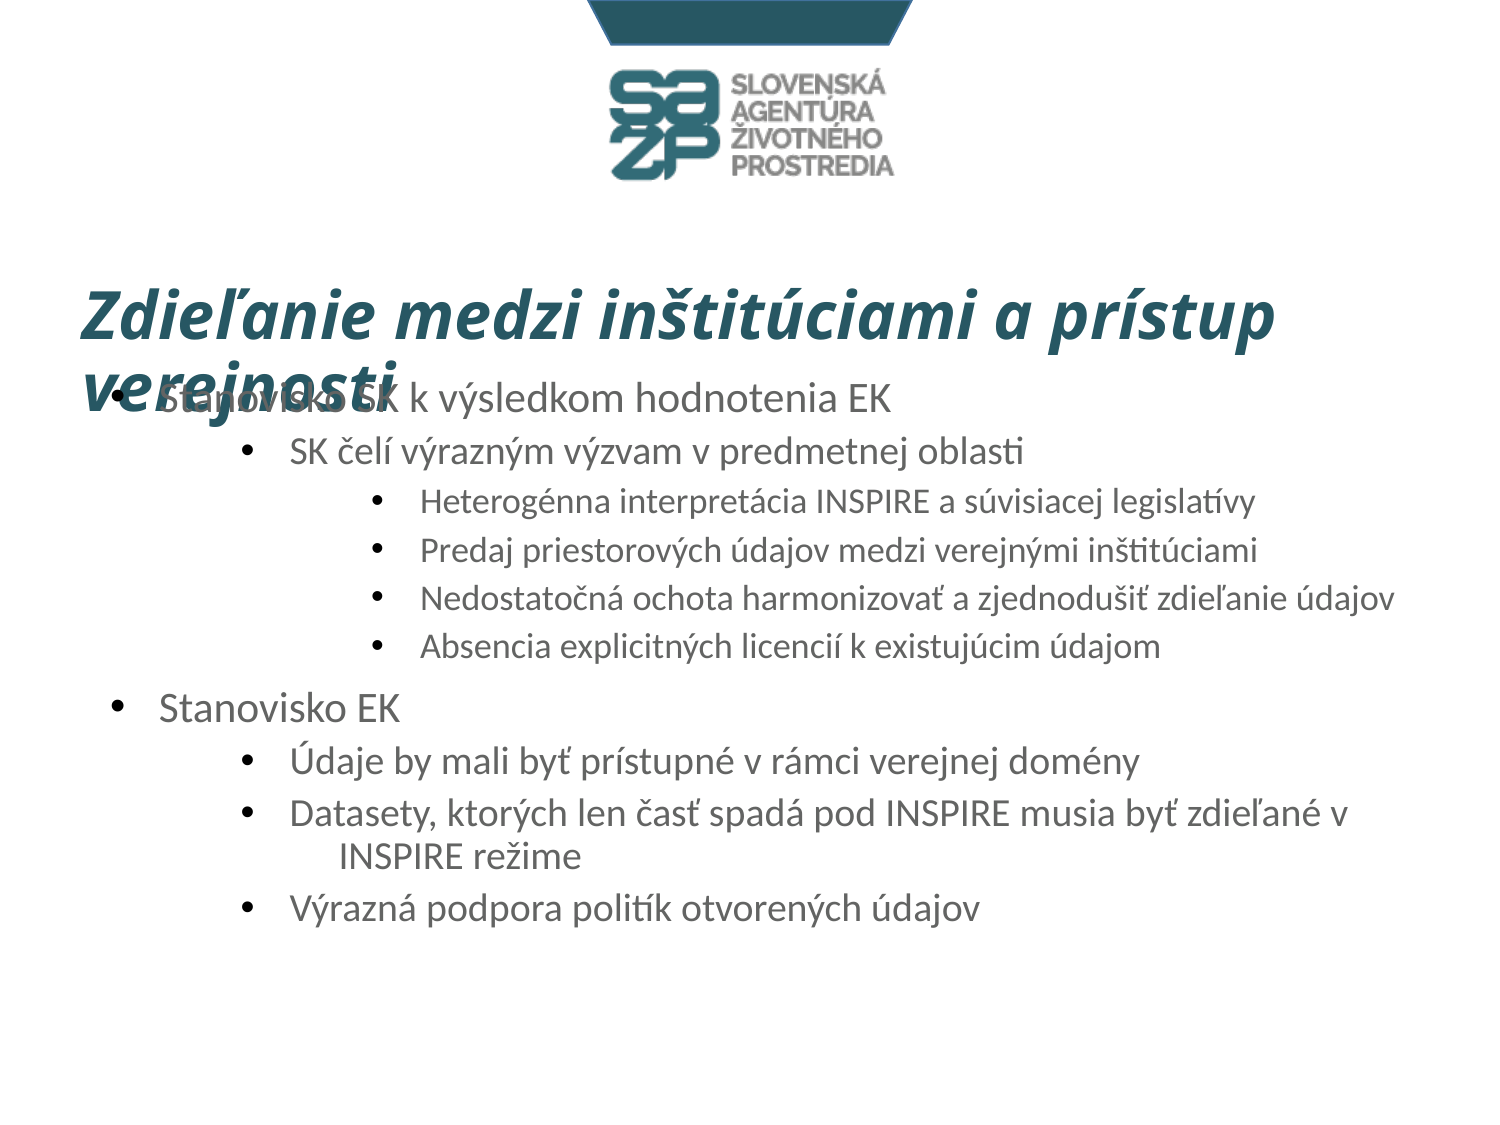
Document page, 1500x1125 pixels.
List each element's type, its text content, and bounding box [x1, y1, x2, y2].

text_box [588, 0, 912, 44]
title Zdieľanie medzi inštitúciami a prístup verejnosti [67, 275, 1500, 358]
list Stanovisko SK k výsledkom hodnotenia EK SK čelí výrazným výzvam v predmetnej oblasti Heterogénna interpretácia INSPIRE a súvisiacej legislatívy Predaj priestorových údajov medzi verejnými inštitúciami Nedostatočná ochota harmonizovať a zjednodušiť zdieľanie údajov Absencia explicitných licencií k existujúcim údajom Stanovisko EK Údaje by mali byť prístupné v rámci verejnej domény Datasety, ktorých len časť spadá pod INSPIRE musia byť zdieľané v INSPIRE režime Výrazná podpora politík otvorených údajov [95, 367, 1422, 1037]
picture [588, 44, 922, 200]
